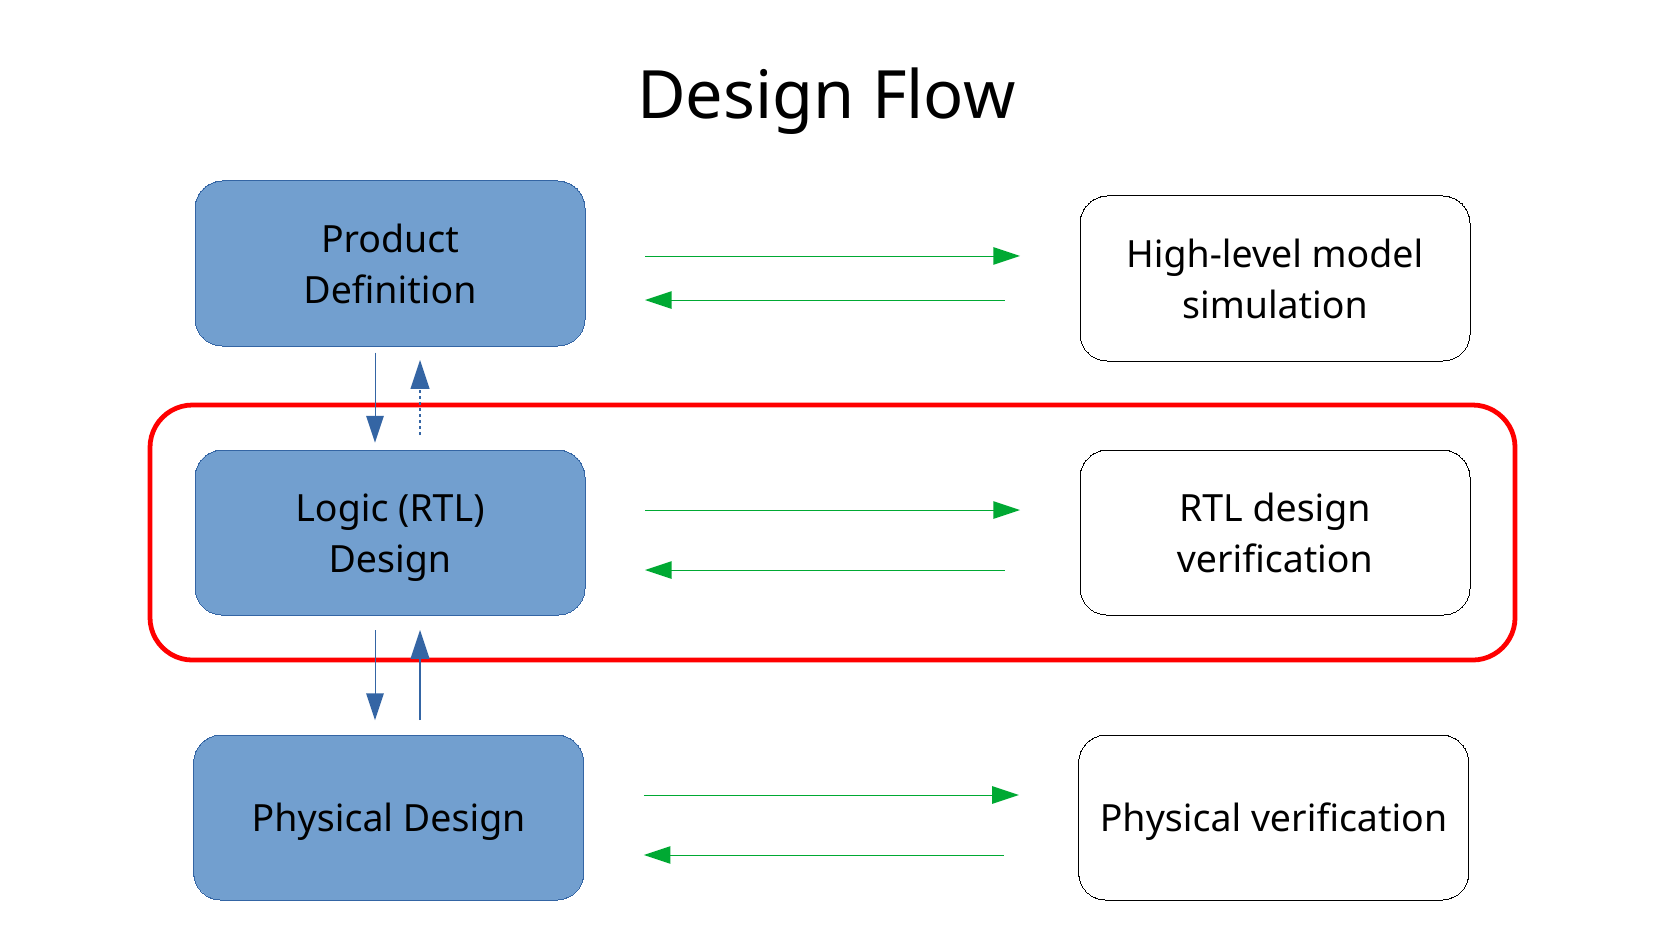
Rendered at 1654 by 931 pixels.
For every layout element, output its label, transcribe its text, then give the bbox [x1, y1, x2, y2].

title Design Flow [82, 15, 1571, 171]
text_box Product Definition [195, 180, 586, 347]
text_box RTL design verification [1080, 450, 1471, 616]
text_box Physical Design [193, 735, 584, 901]
text_box High-level model simulation [1080, 195, 1471, 362]
text_box Physical verification [1078, 735, 1469, 901]
text_box Logic (RTL) Design [195, 450, 586, 616]
